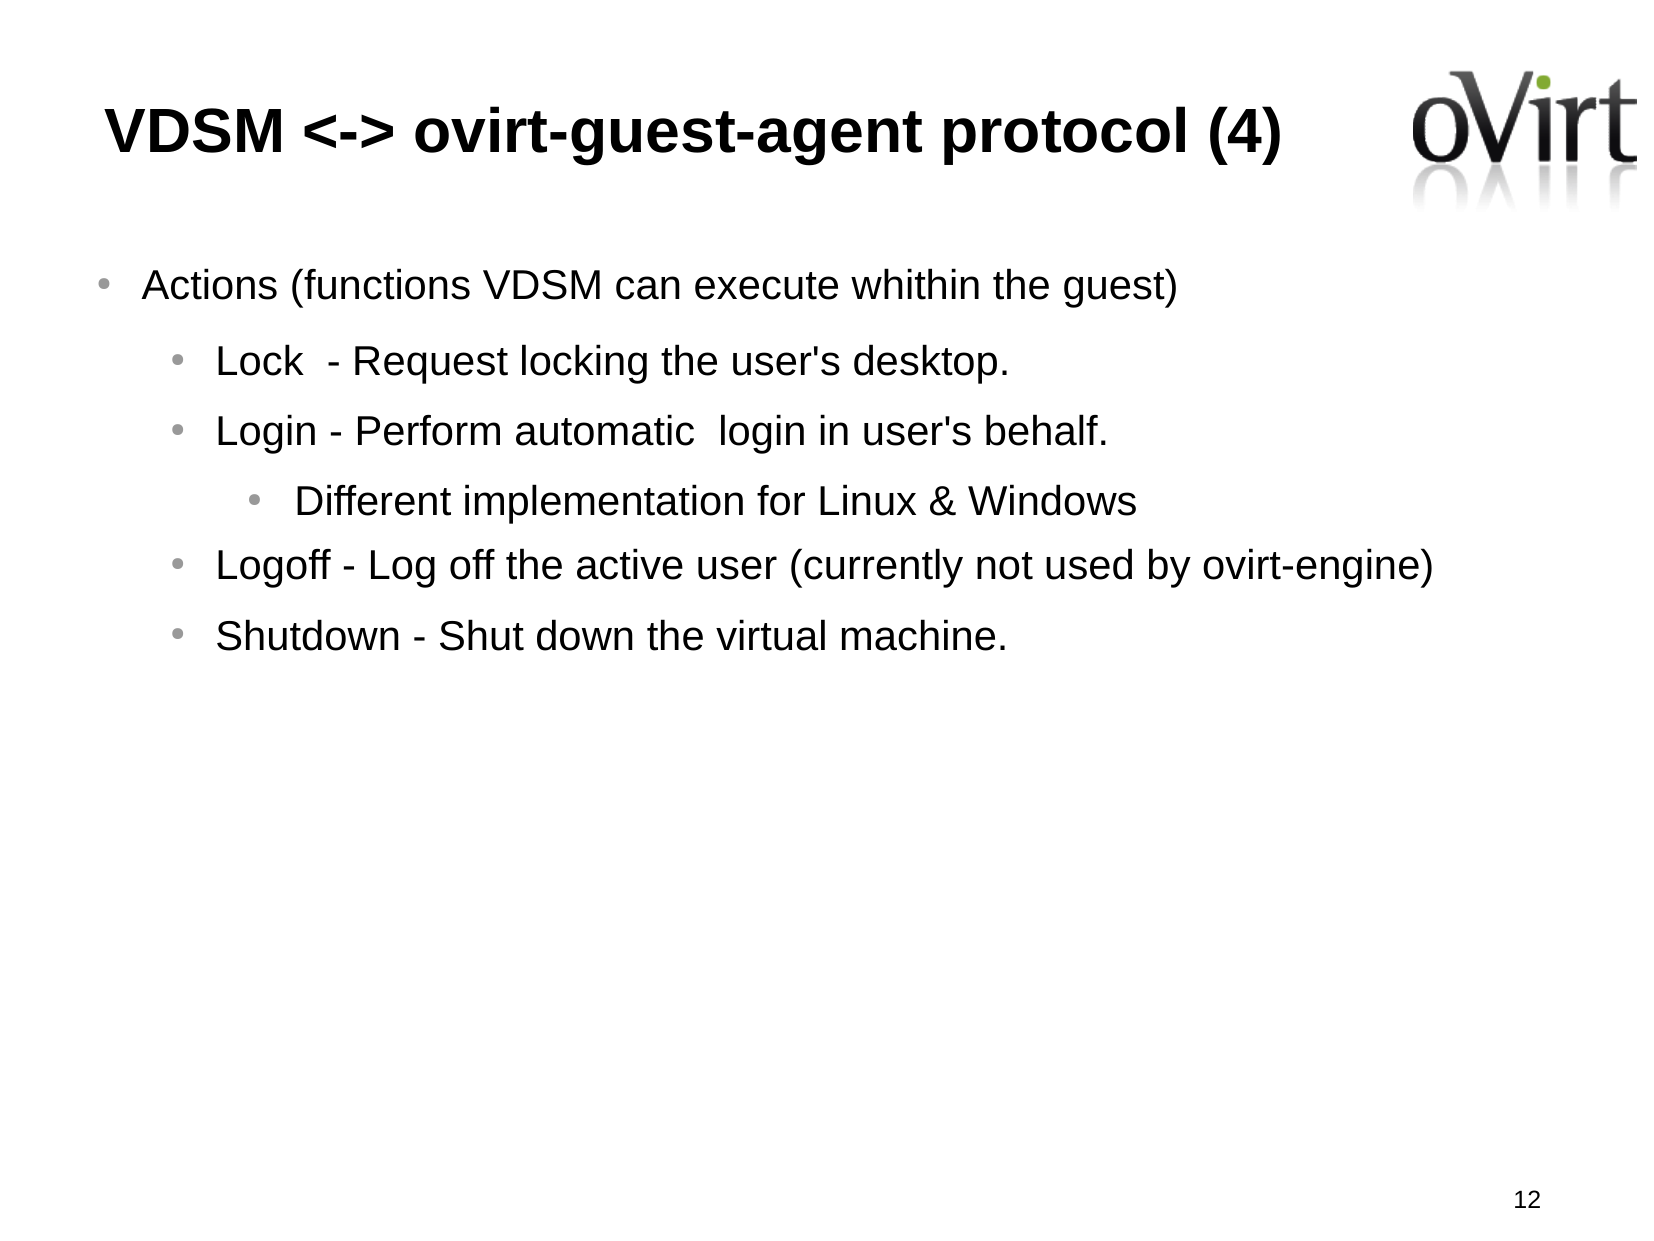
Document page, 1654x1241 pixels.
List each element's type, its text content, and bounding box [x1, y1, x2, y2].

title VDSM <-> ovirt-guest-agent protocol (4) [82, 37, 1303, 226]
picture [1413, 63, 1637, 212]
list Actions (functions VDSM can execute whithin the guest) Lock - Request locking the user's desktop. Login - Perform automatic login in user's behalf. Different implementation for Linux & Windows Logoff - Log off the active user (currently not used by ovirt-engine) Shutdown - Shut down the virtual machine. [81, 261, 1570, 1055]
